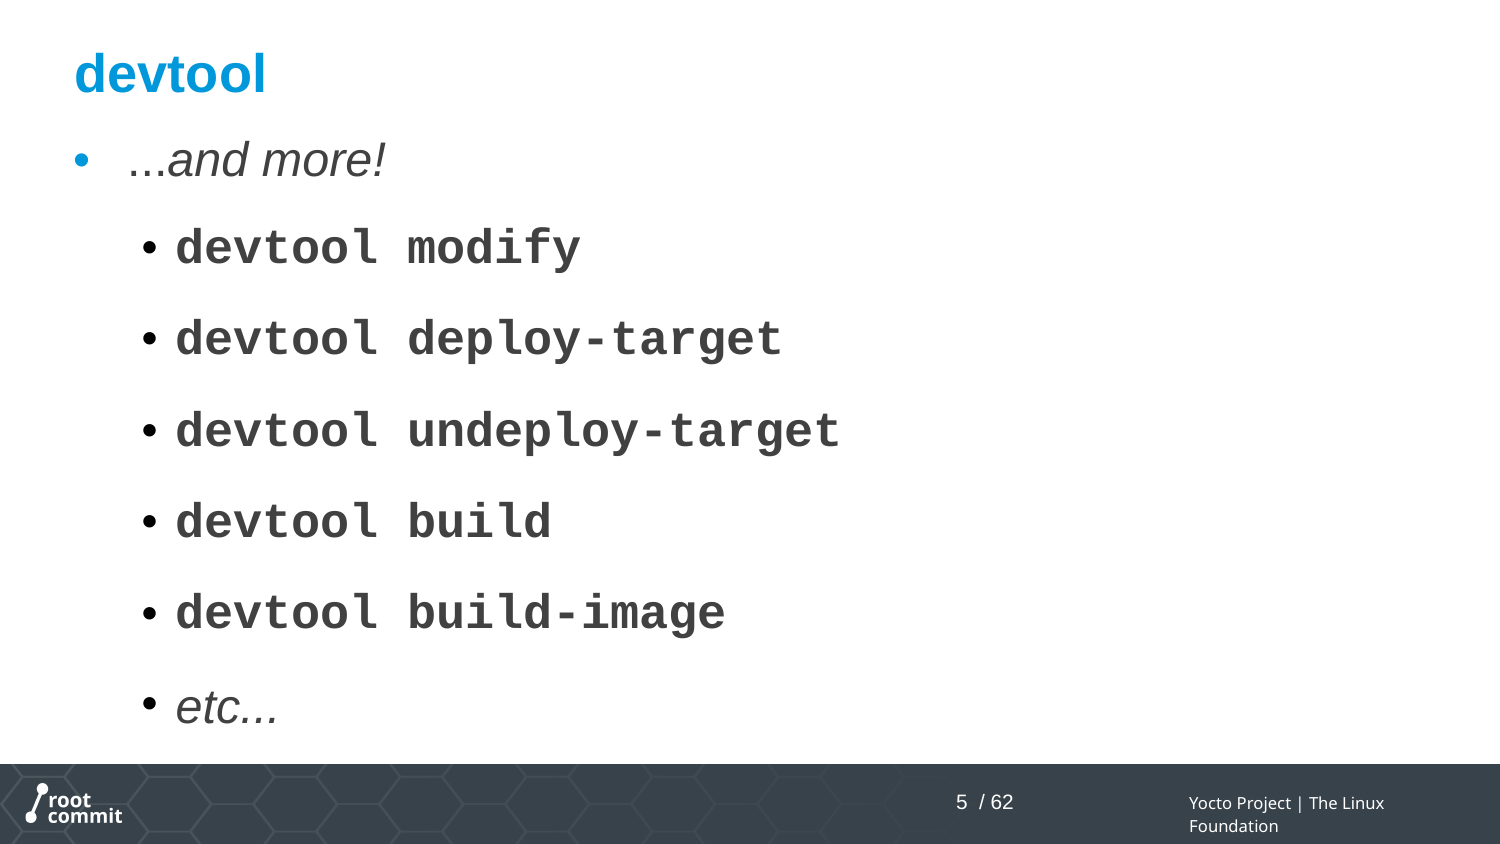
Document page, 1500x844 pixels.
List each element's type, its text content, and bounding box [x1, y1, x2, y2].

text_box devtool [74, 50, 1424, 159]
text_box ...and more! devtool modify devtool deploy-target devtool undeploy-target devtool build devtool build-image etc... [72, 132, 1422, 738]
picture [0, 0, 1500, 844]
